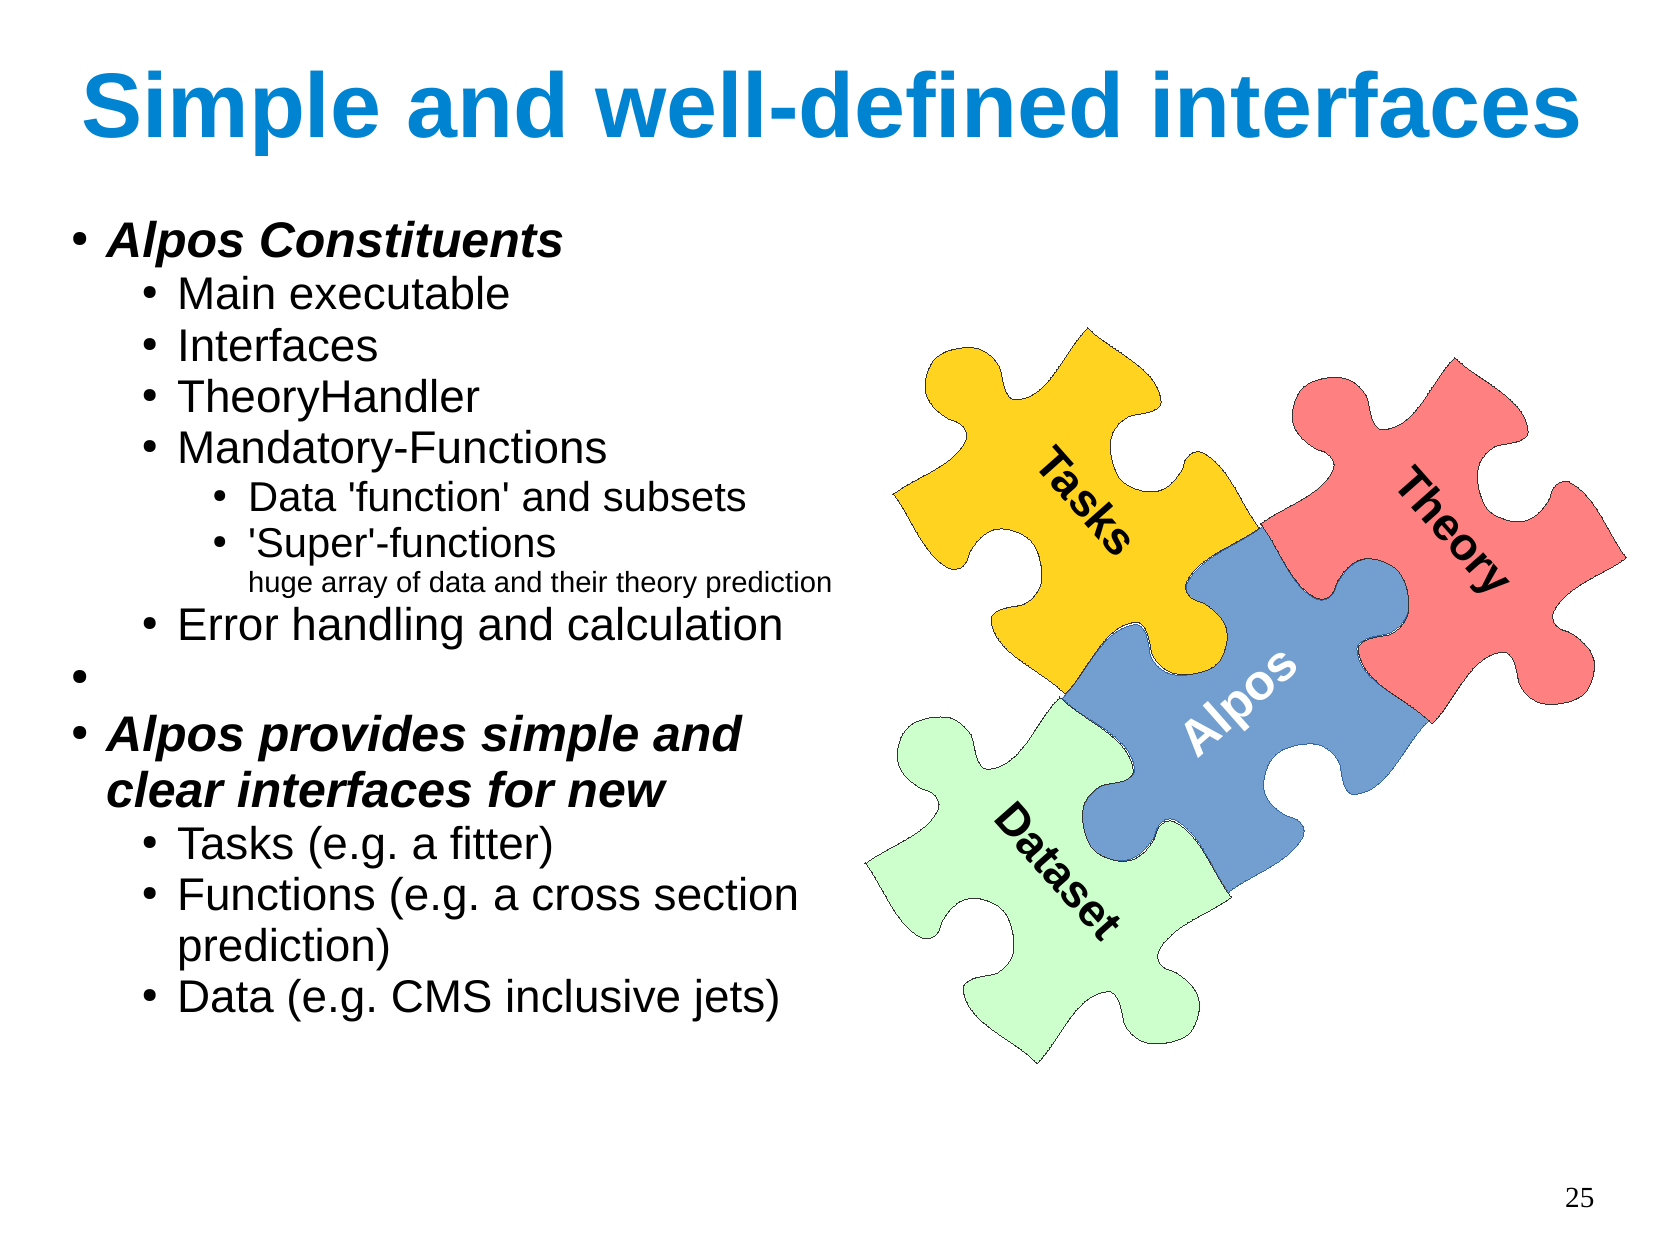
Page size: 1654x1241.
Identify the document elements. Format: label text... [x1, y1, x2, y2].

text_box Tasks [892, 327, 1260, 694]
text_box Alpos [1062, 526, 1429, 893]
text_box Theory [1260, 357, 1627, 724]
text_box Dataset [864, 696, 1232, 1064]
list Alpos Constituents Main executable Interfaces TheoryHandler Mandatory-Functions Data 'function' and subsets 'Super'-functions huge array of data and their theory prediction Error handling and calculation Alpos provides simple and clear interfaces for new Tasks (e.g. a fitter) Functions (e.g. a cross section prediction) Data (e.g. CMS inclusive jets) [70, 212, 839, 1158]
title Simple and well-defined interfaces [70, 35, 1595, 178]
